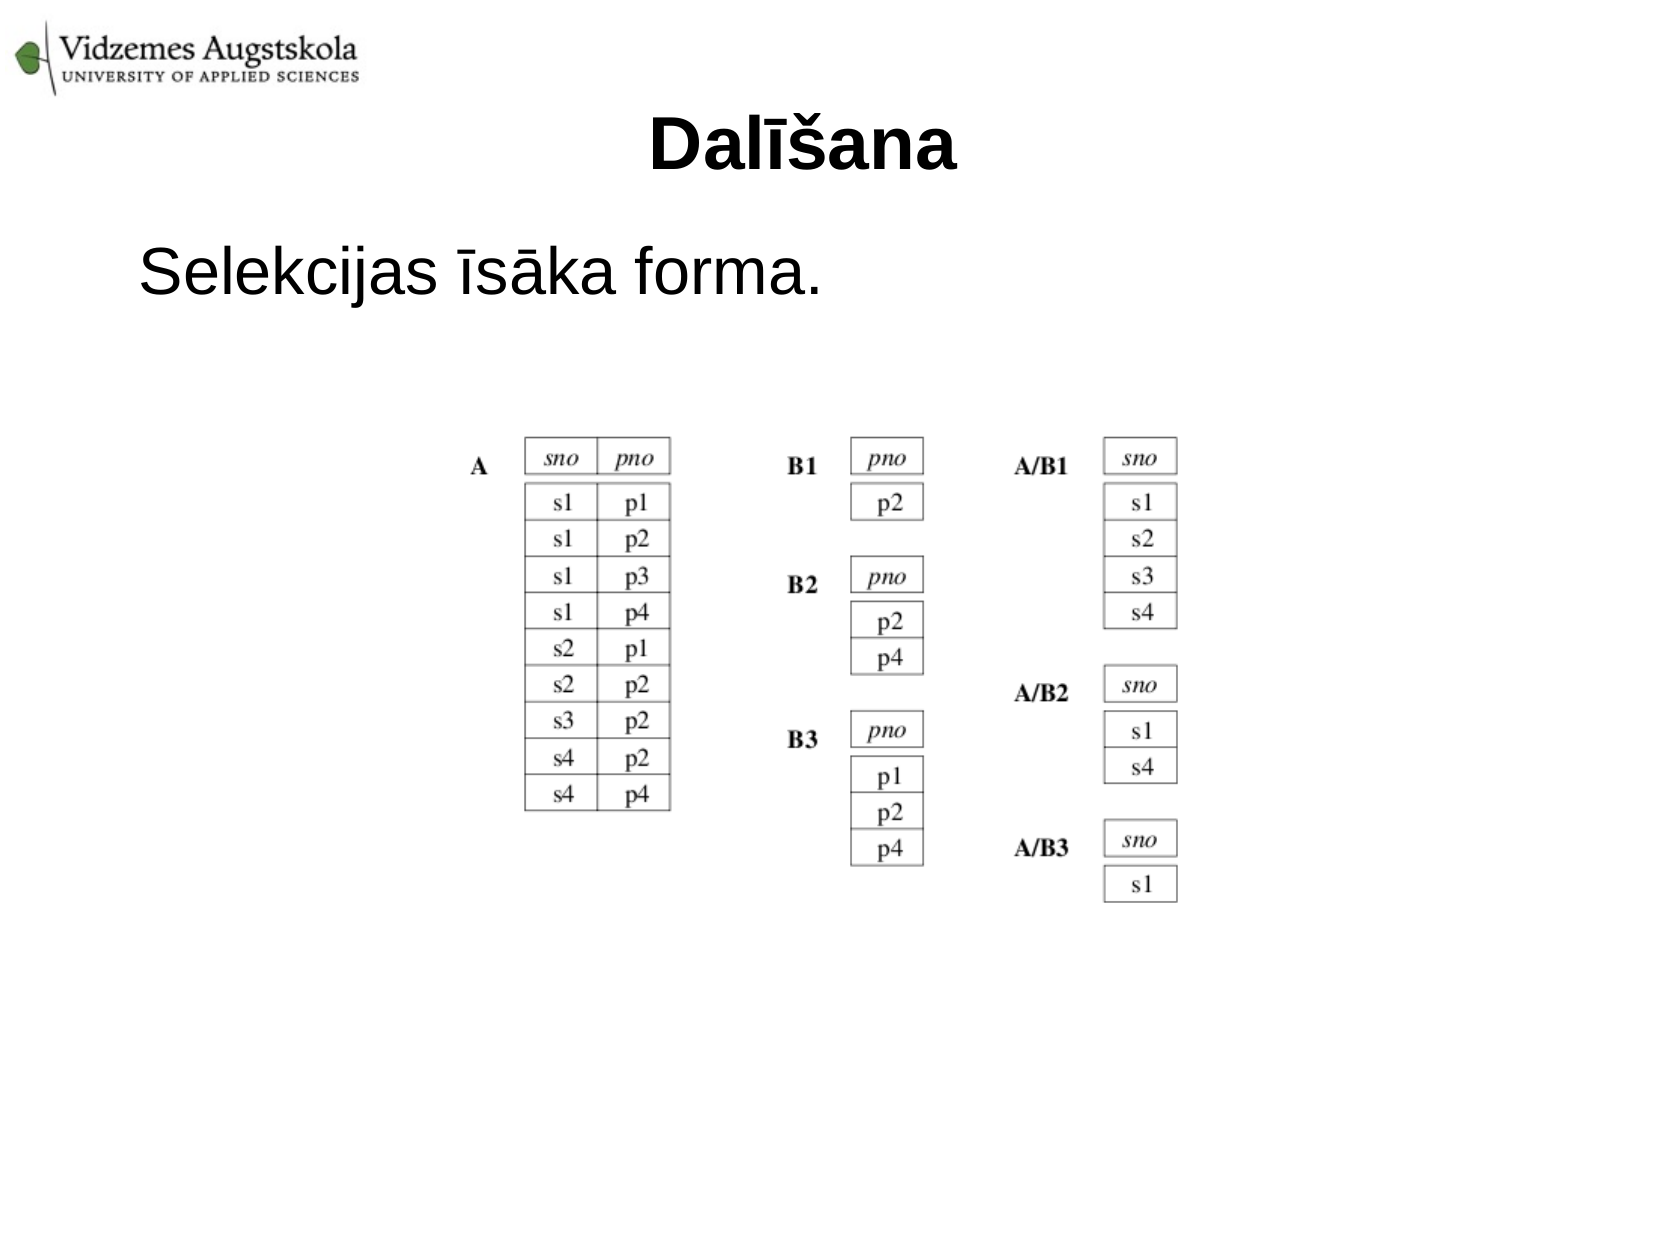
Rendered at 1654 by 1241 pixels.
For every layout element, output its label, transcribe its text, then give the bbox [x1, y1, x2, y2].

picture [5, 2, 368, 113]
list Selekcijas īsāka forma. [82, 236, 1569, 1107]
picture [457, 425, 1193, 921]
title Dalīšana [94, 103, 1512, 188]
